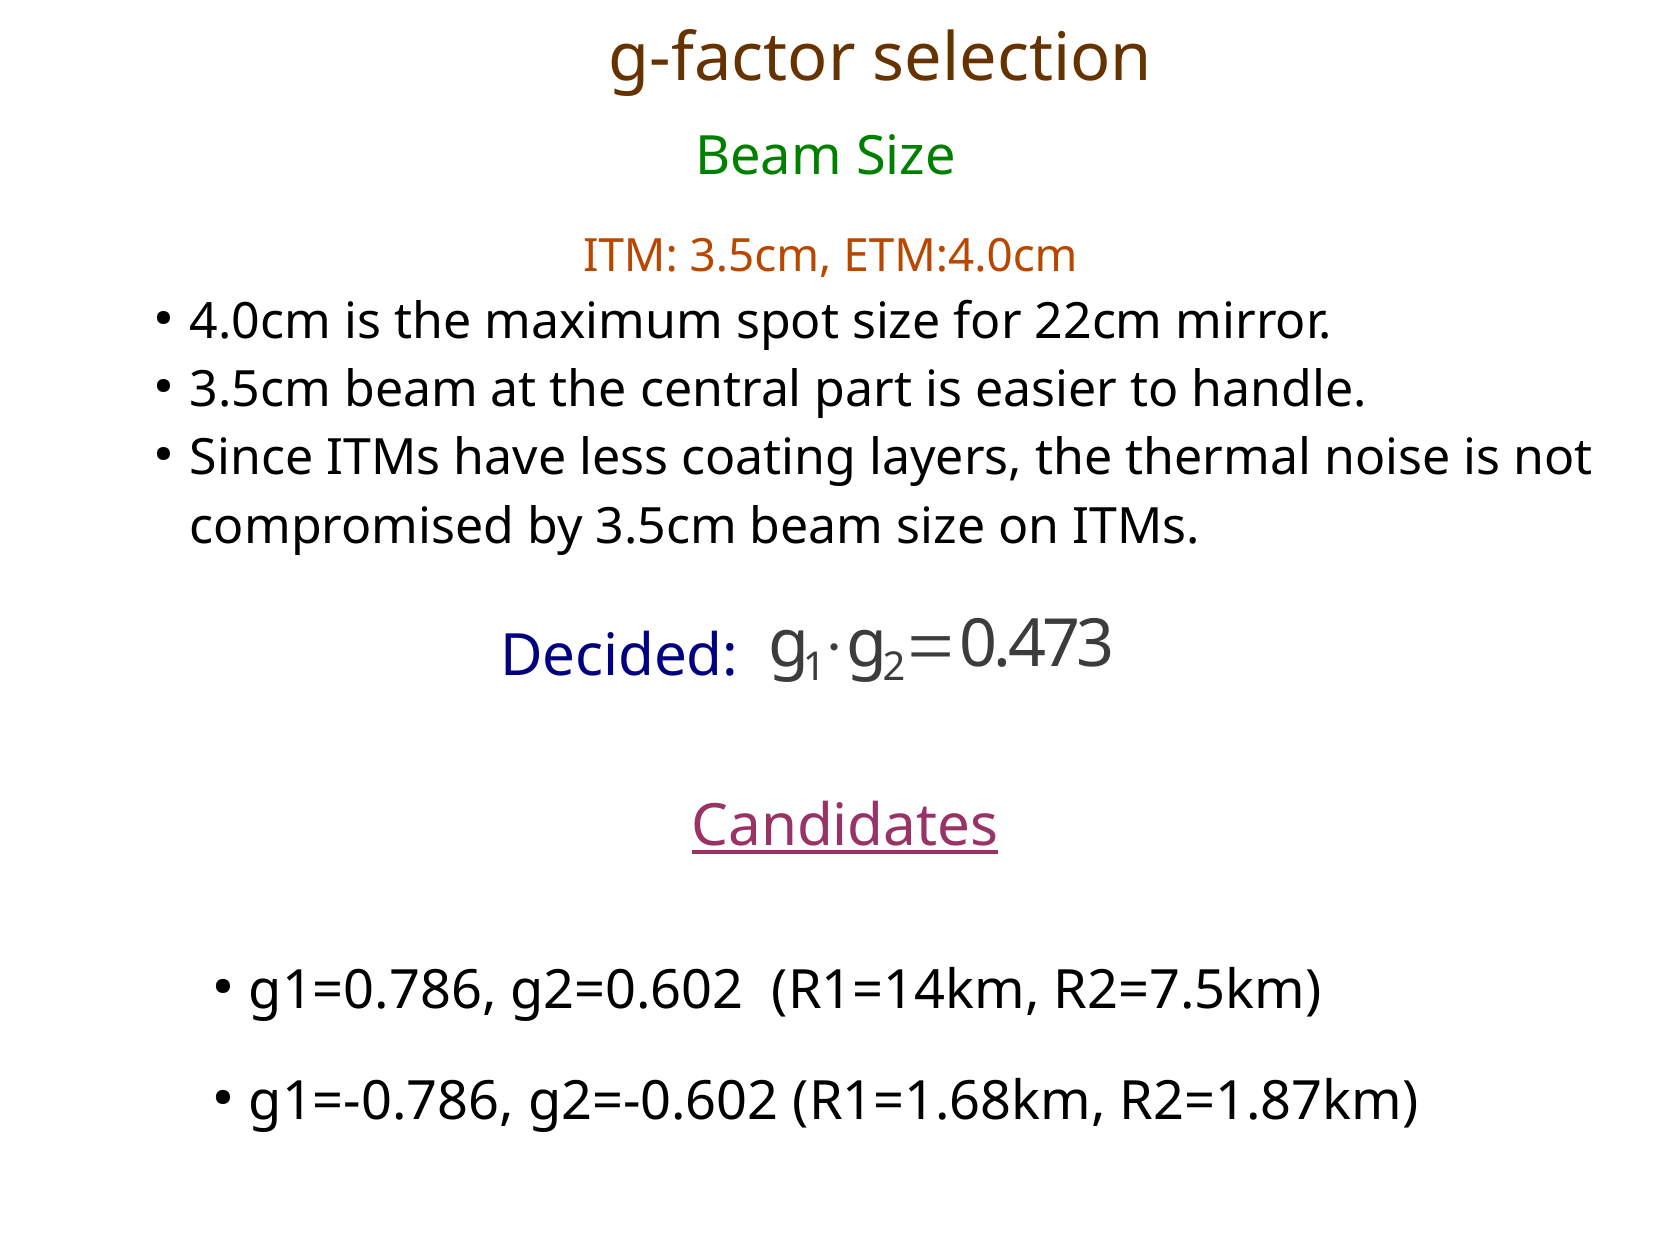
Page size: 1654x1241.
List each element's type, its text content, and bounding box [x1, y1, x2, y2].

text_box Beam Size [680, 108, 956, 190]
chart [759, 616, 1117, 691]
text_box g1=0.786, g2=0.602 (R1=14km, R2=7.5km) g1=-0.786, g2=-0.602 (R1=1.68km, R2=1.87km) [198, 906, 1478, 1085]
text_box Decided: [485, 606, 739, 691]
text_box Candidates [676, 775, 989, 861]
text_box ITM: 3.5cm, ETM:4.0cm [568, 215, 1086, 277]
text_box g-factor selection [594, 1, 1123, 97]
text_box 4.0cm is the maximum spot size for 22cm mirror. 3.5cm beam at the central part is easier to handle. Since ITMs have less coating layers, the thermal noise is not compromised by 3.5cm beam size on ITMs. [139, 277, 1514, 534]
